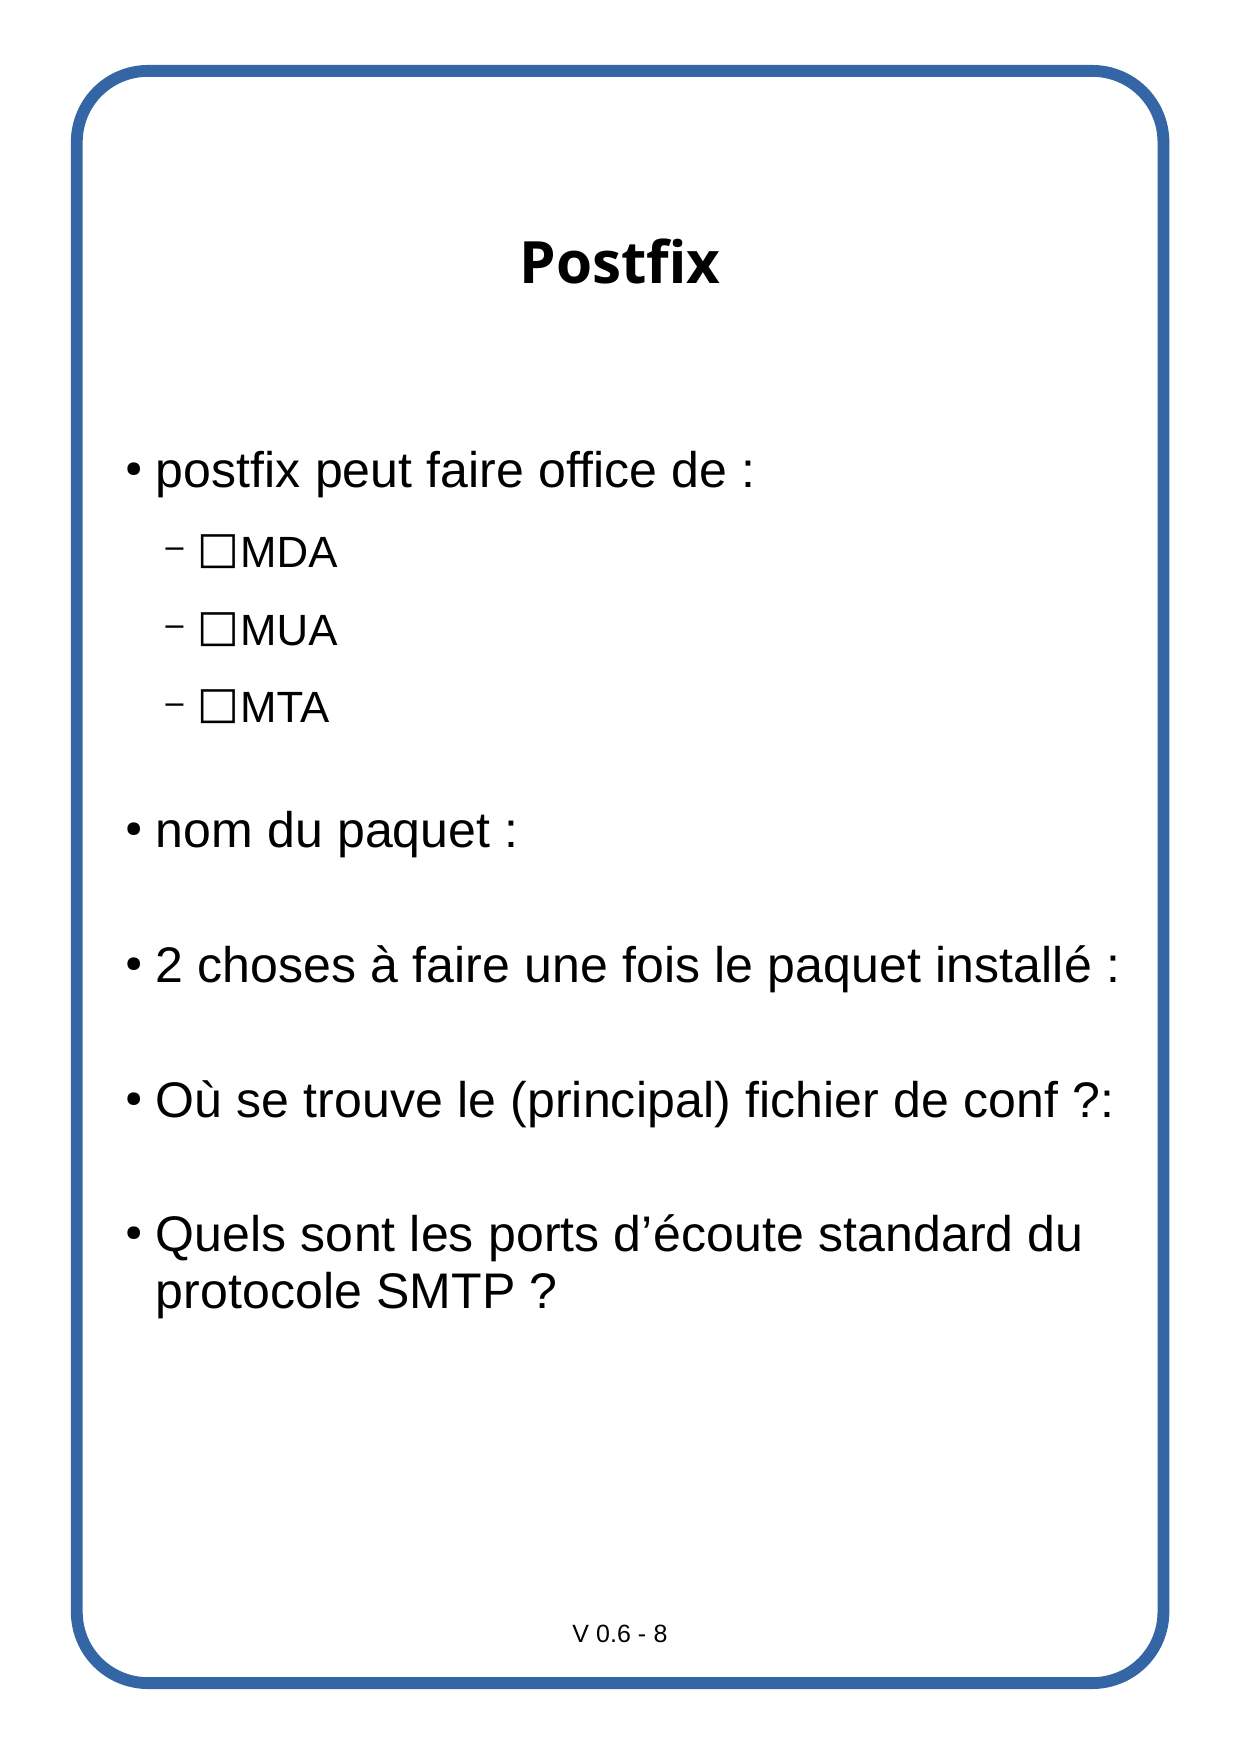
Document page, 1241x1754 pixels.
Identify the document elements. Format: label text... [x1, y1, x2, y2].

list postfix peut faire office de : ⬜MDA ⬜MUA ⬜MTA nom du paquet : 2 choses à faire une fois le paquet installé : Où se trouve le (principal) fichier de conf ?: Quels sont les ports d’écoute standard du protocole SMTP ? [115, 441, 1125, 1391]
title Postfix [115, 124, 1125, 398]
